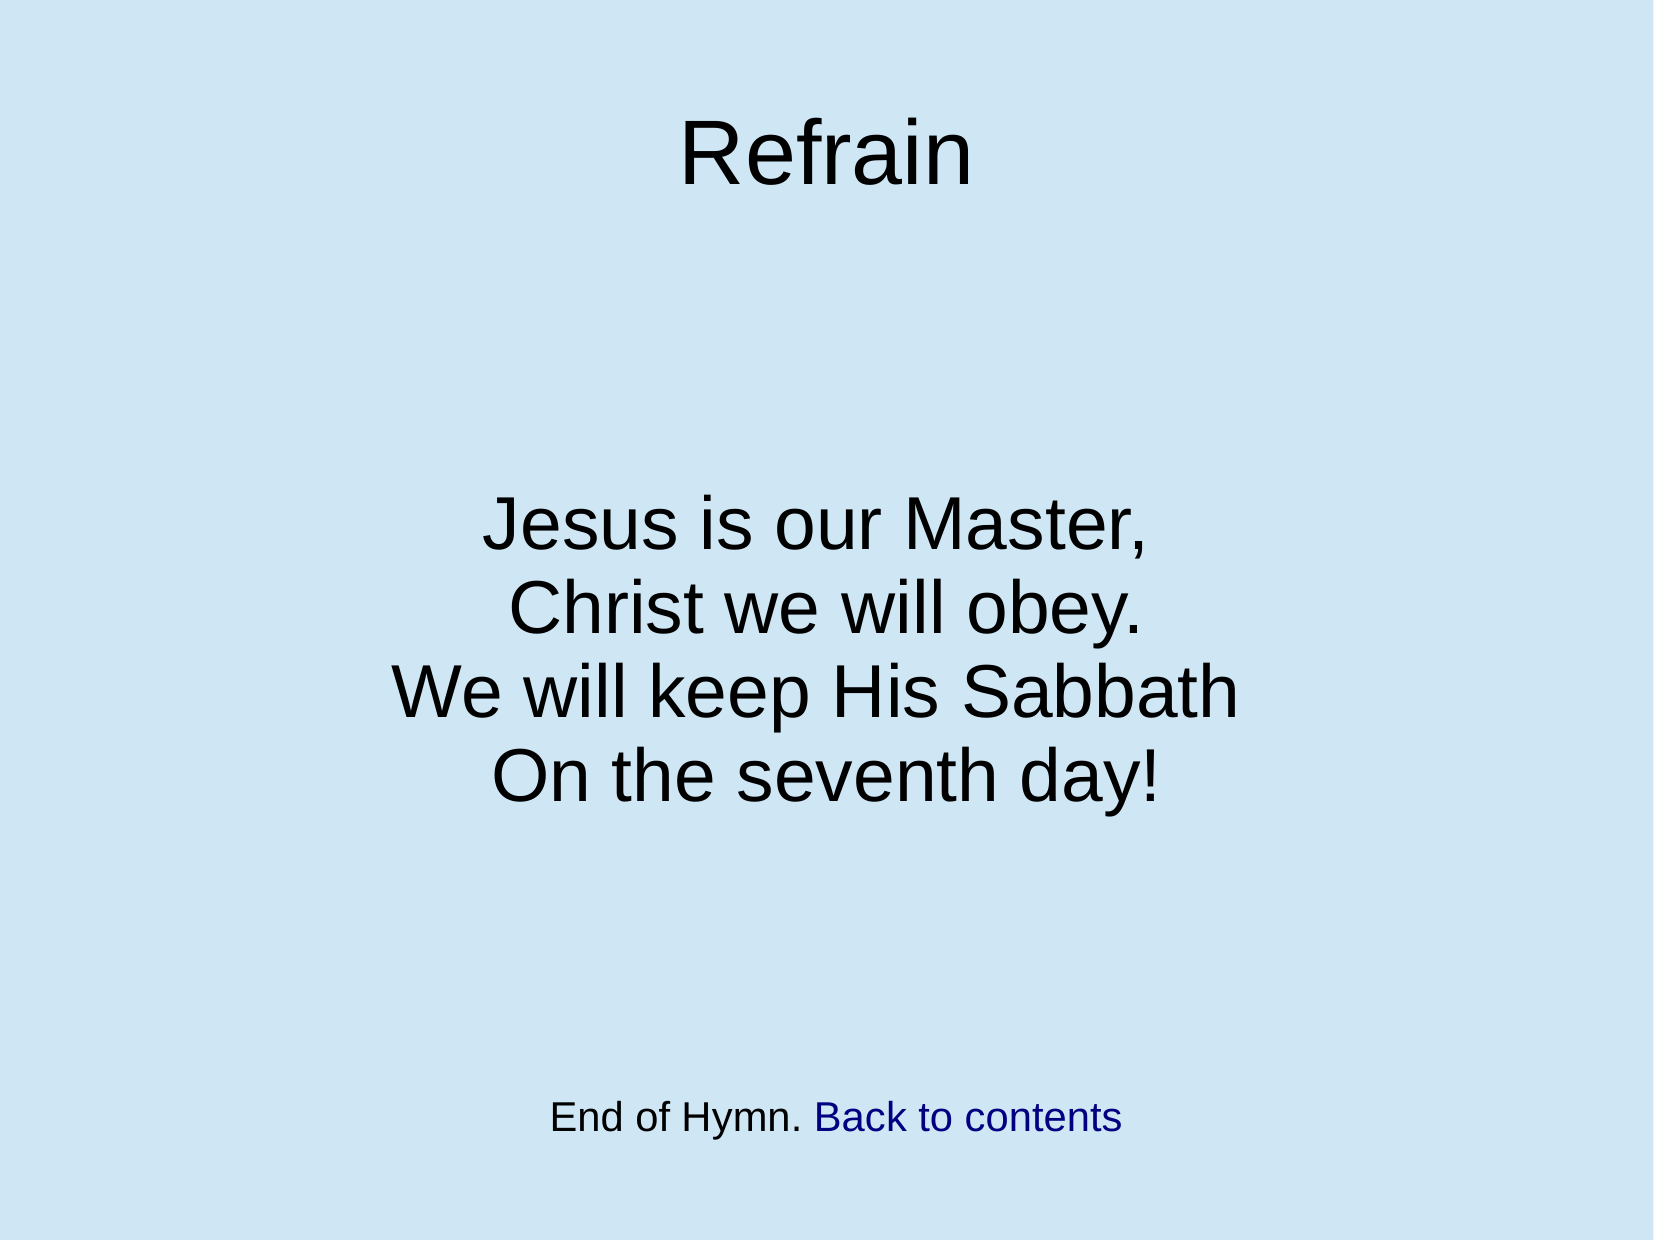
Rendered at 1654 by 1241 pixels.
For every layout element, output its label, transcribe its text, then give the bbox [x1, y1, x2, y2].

subtitle Jesus is our Master, Christ we will obey. We will keep His Sabbath On the seventh day! [82, 290, 1571, 1010]
title Refrain [82, 49, 1571, 257]
text_box End of Hymn. Back to contents [82, 1070, 1571, 1146]
